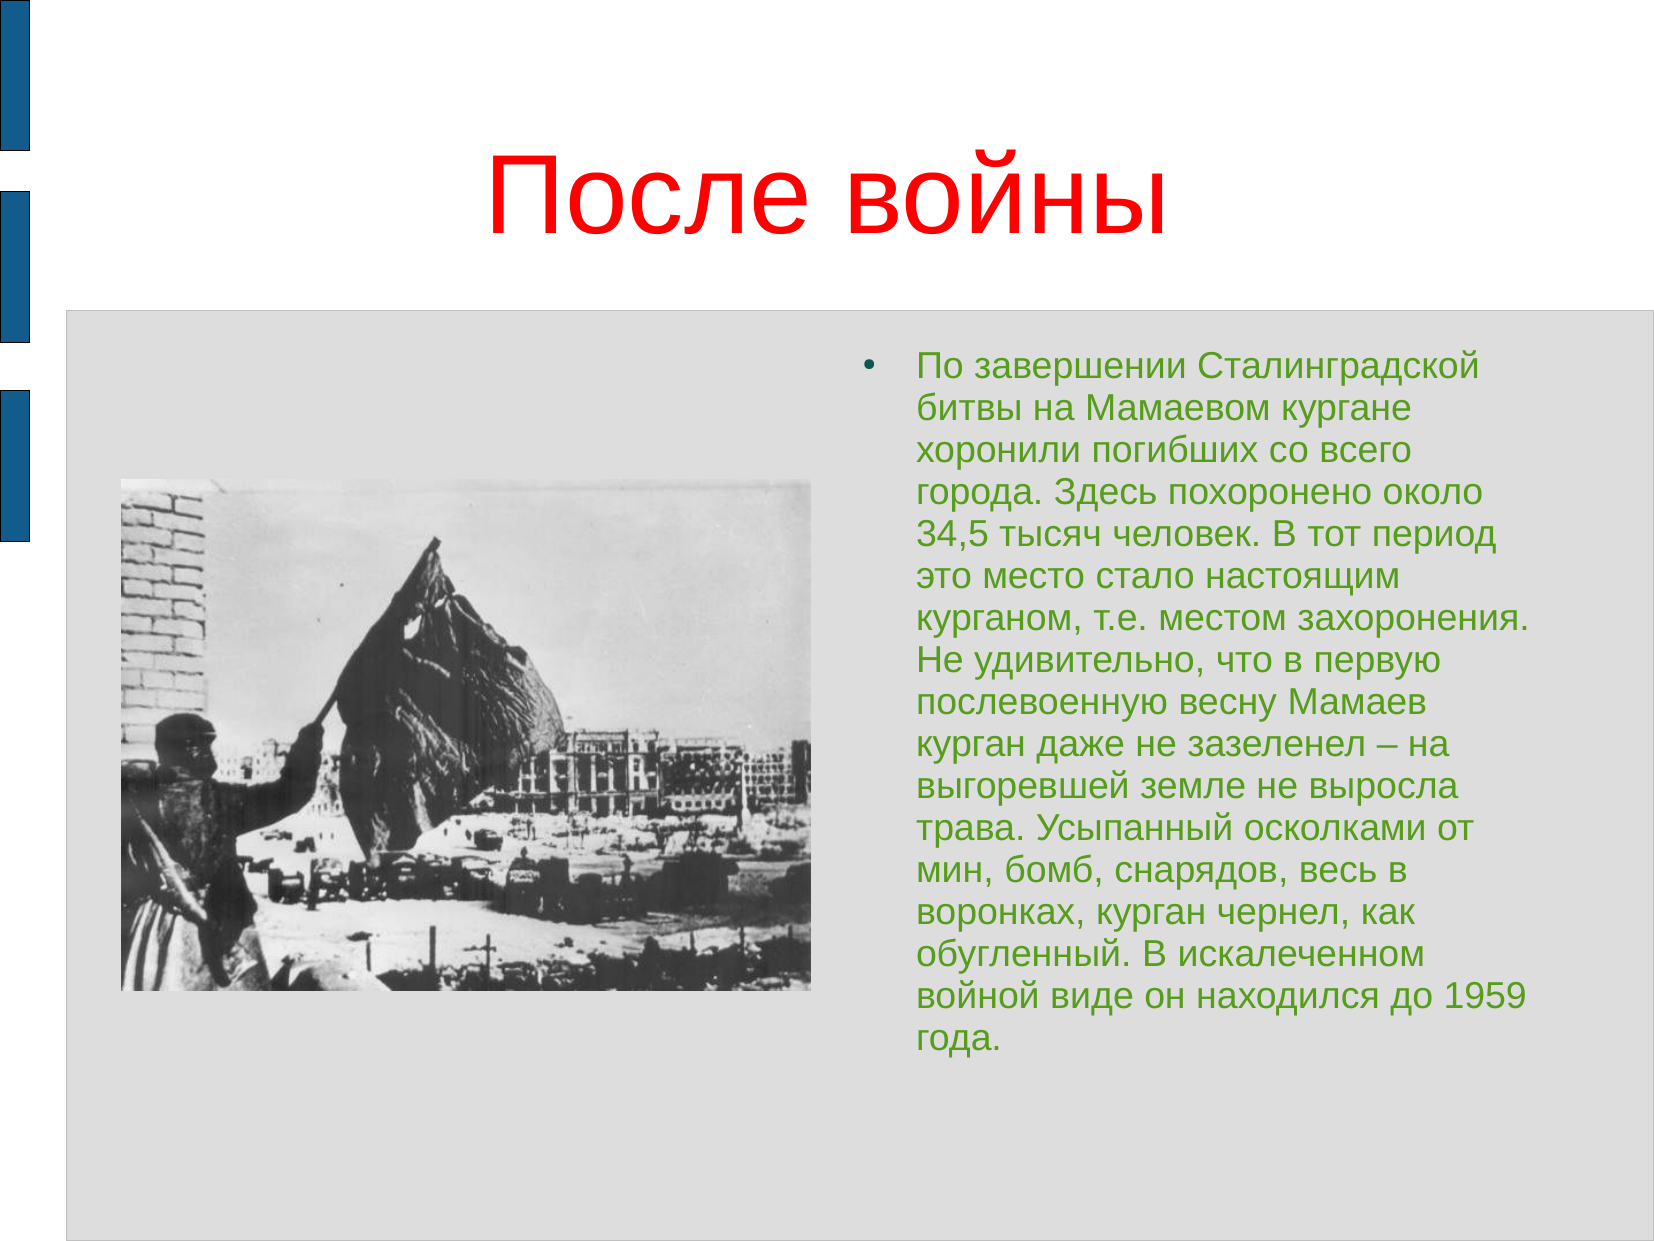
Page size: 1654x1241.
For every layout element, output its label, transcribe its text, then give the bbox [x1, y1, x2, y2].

list По завершении Сталинградской битвы на Мамаевом кургане хоронили погибших со всего города. Здесь похоронено около 34,5 тысяч человек. В тот период это место стало настоящим курганом, т.е. местом захоронения. Не удивительно, что в первую послевоенную весну Мамаев курган даже не зазеленел – на выгоревшей земле не выросла трава. Усыпанный осколками от мин, бомб, снарядов, весь в воронках, курган чернел, как обугленный. В искалеченном войной виде он находился до 1959 года. [845, 344, 1535, 1112]
picture [121, 479, 811, 991]
title После войны [121, 98, 1534, 291]
